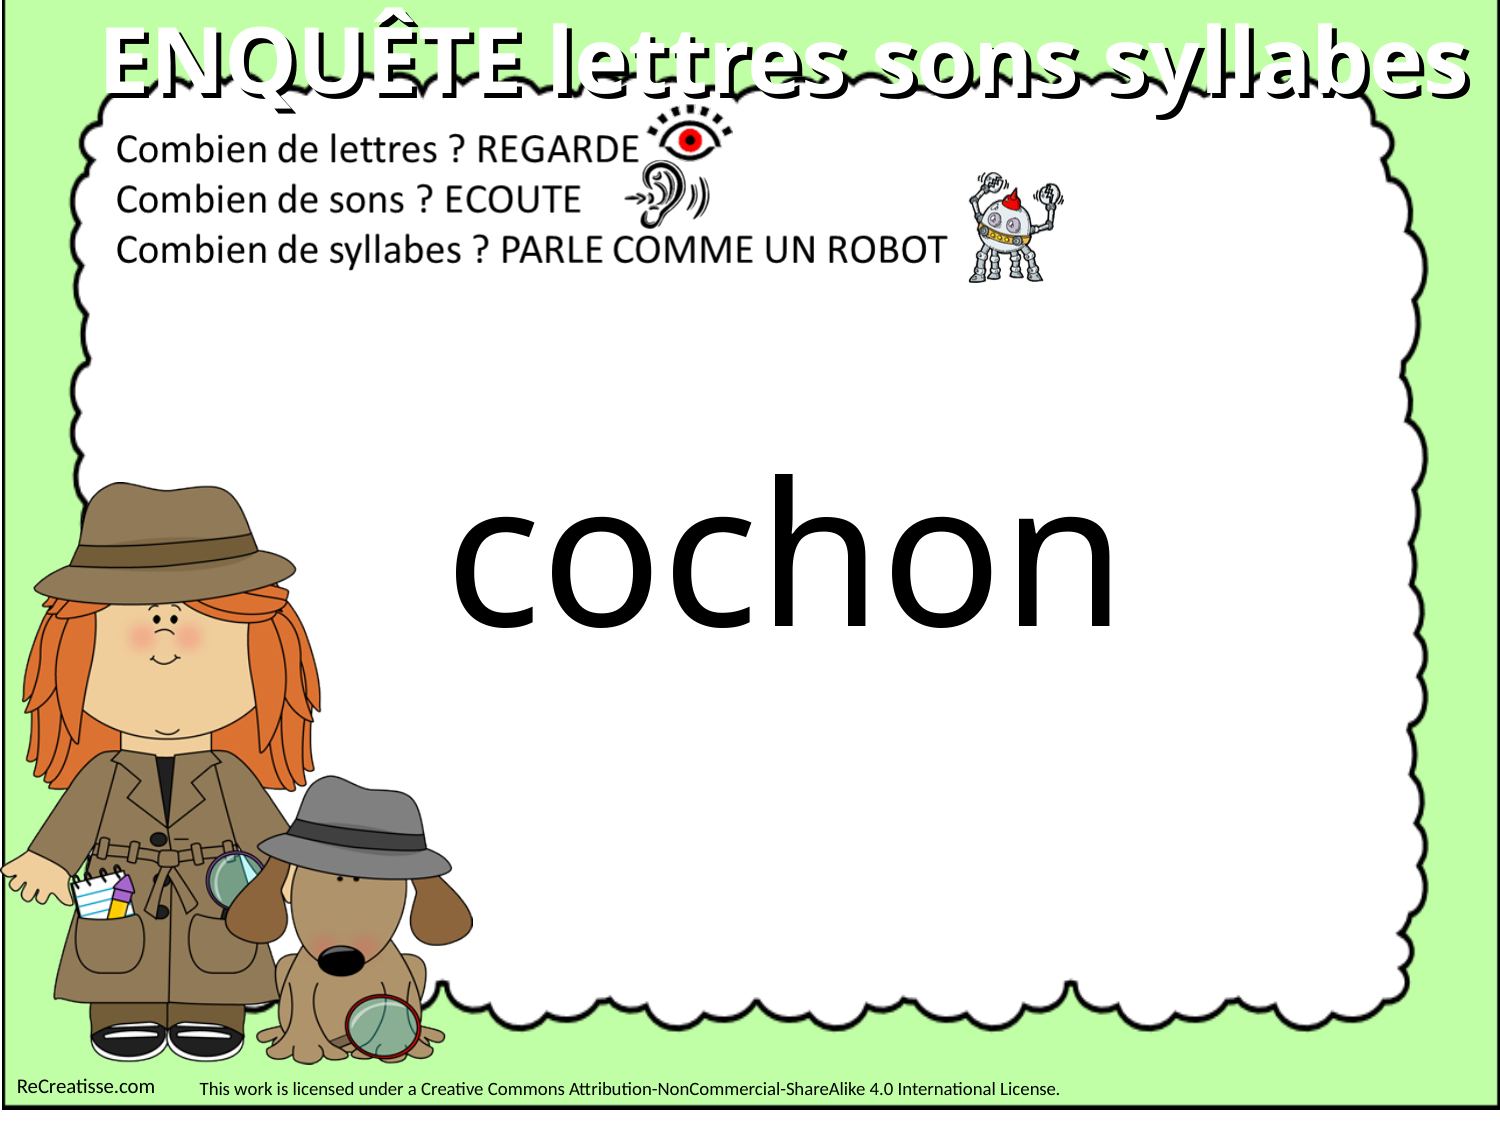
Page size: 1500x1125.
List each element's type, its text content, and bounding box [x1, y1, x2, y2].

text_box ReCreatisse.com [2, 1065, 170, 1105]
picture [0, 0, 1500, 1110]
text_box cochon [430, 419, 1142, 674]
text_box ENQUÊTE lettres sons syllabes [84, 0, 1486, 120]
text_box This work is licensed under a Creative Commons Attribution-NonCommercial-ShareAlike 4.0 International License. [185, 1069, 1182, 1107]
